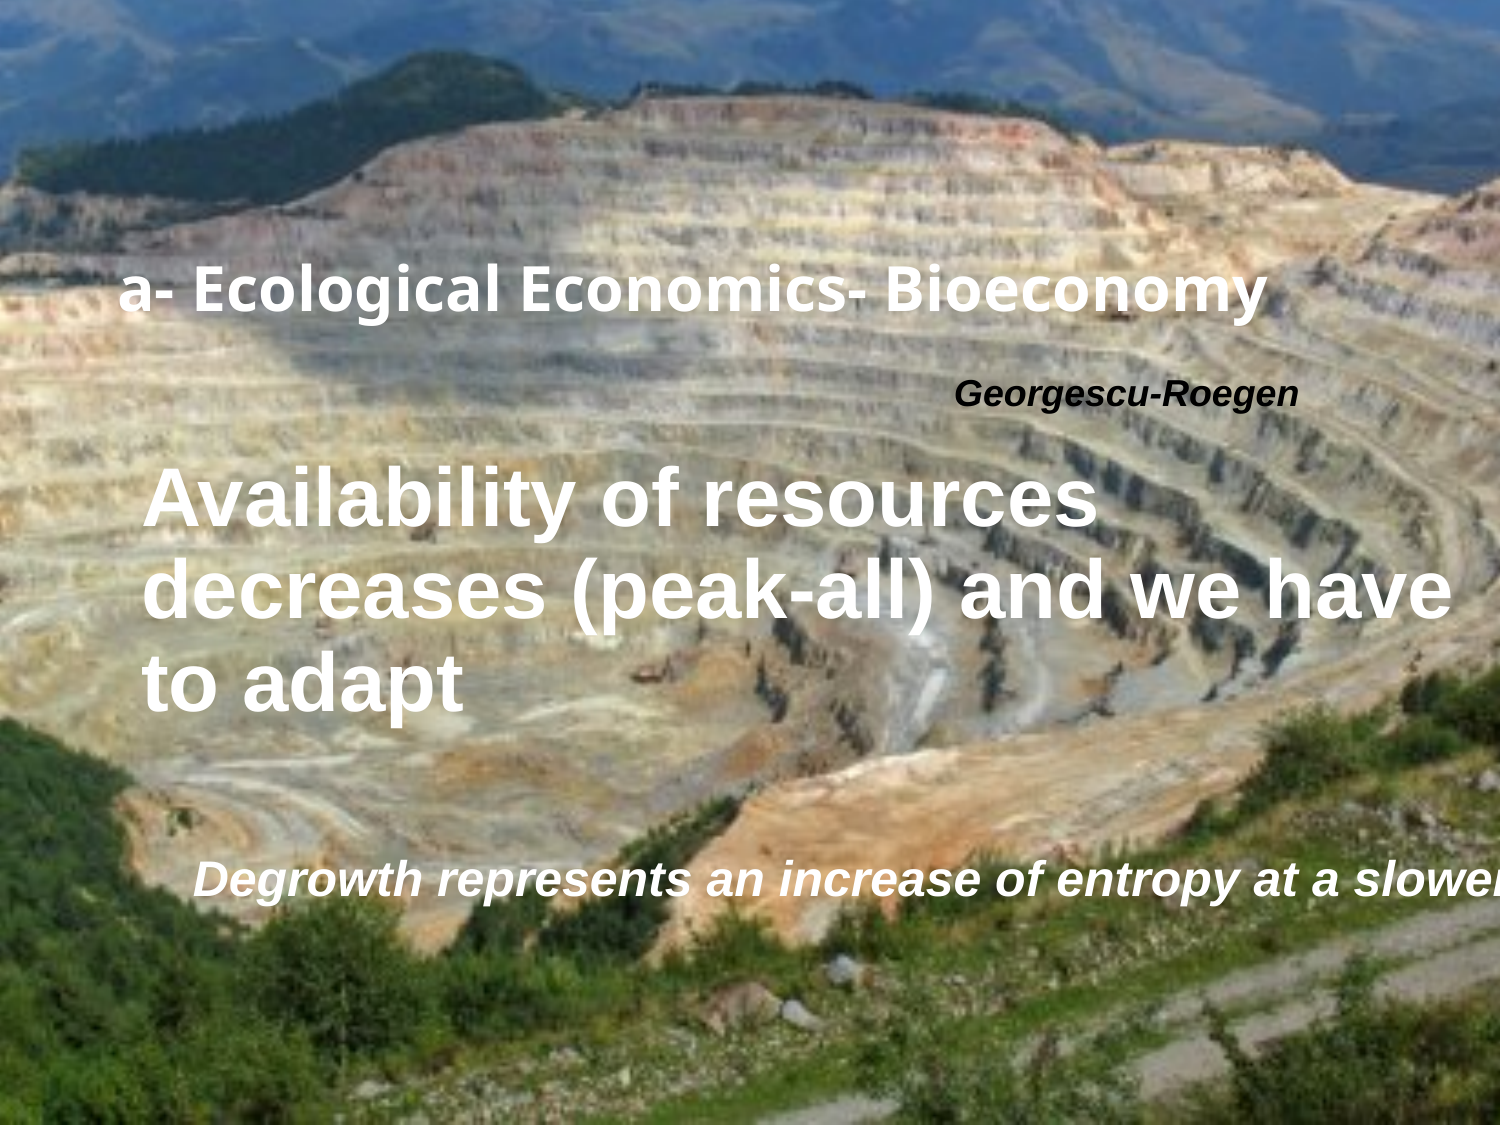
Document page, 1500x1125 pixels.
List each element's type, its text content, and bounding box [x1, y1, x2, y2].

text_box Georgescu-Roegen [938, 361, 1326, 422]
text_box Degrowth represents an increase of entropy at a slower rate [177, 838, 1500, 914]
picture [0, 0, 1500, 1125]
text_box Availability of resources decreases (peak-all) and we have to adapt [125, 444, 1500, 925]
text_box a- Ecological Economics- Bioeconomy [100, 255, 1374, 323]
